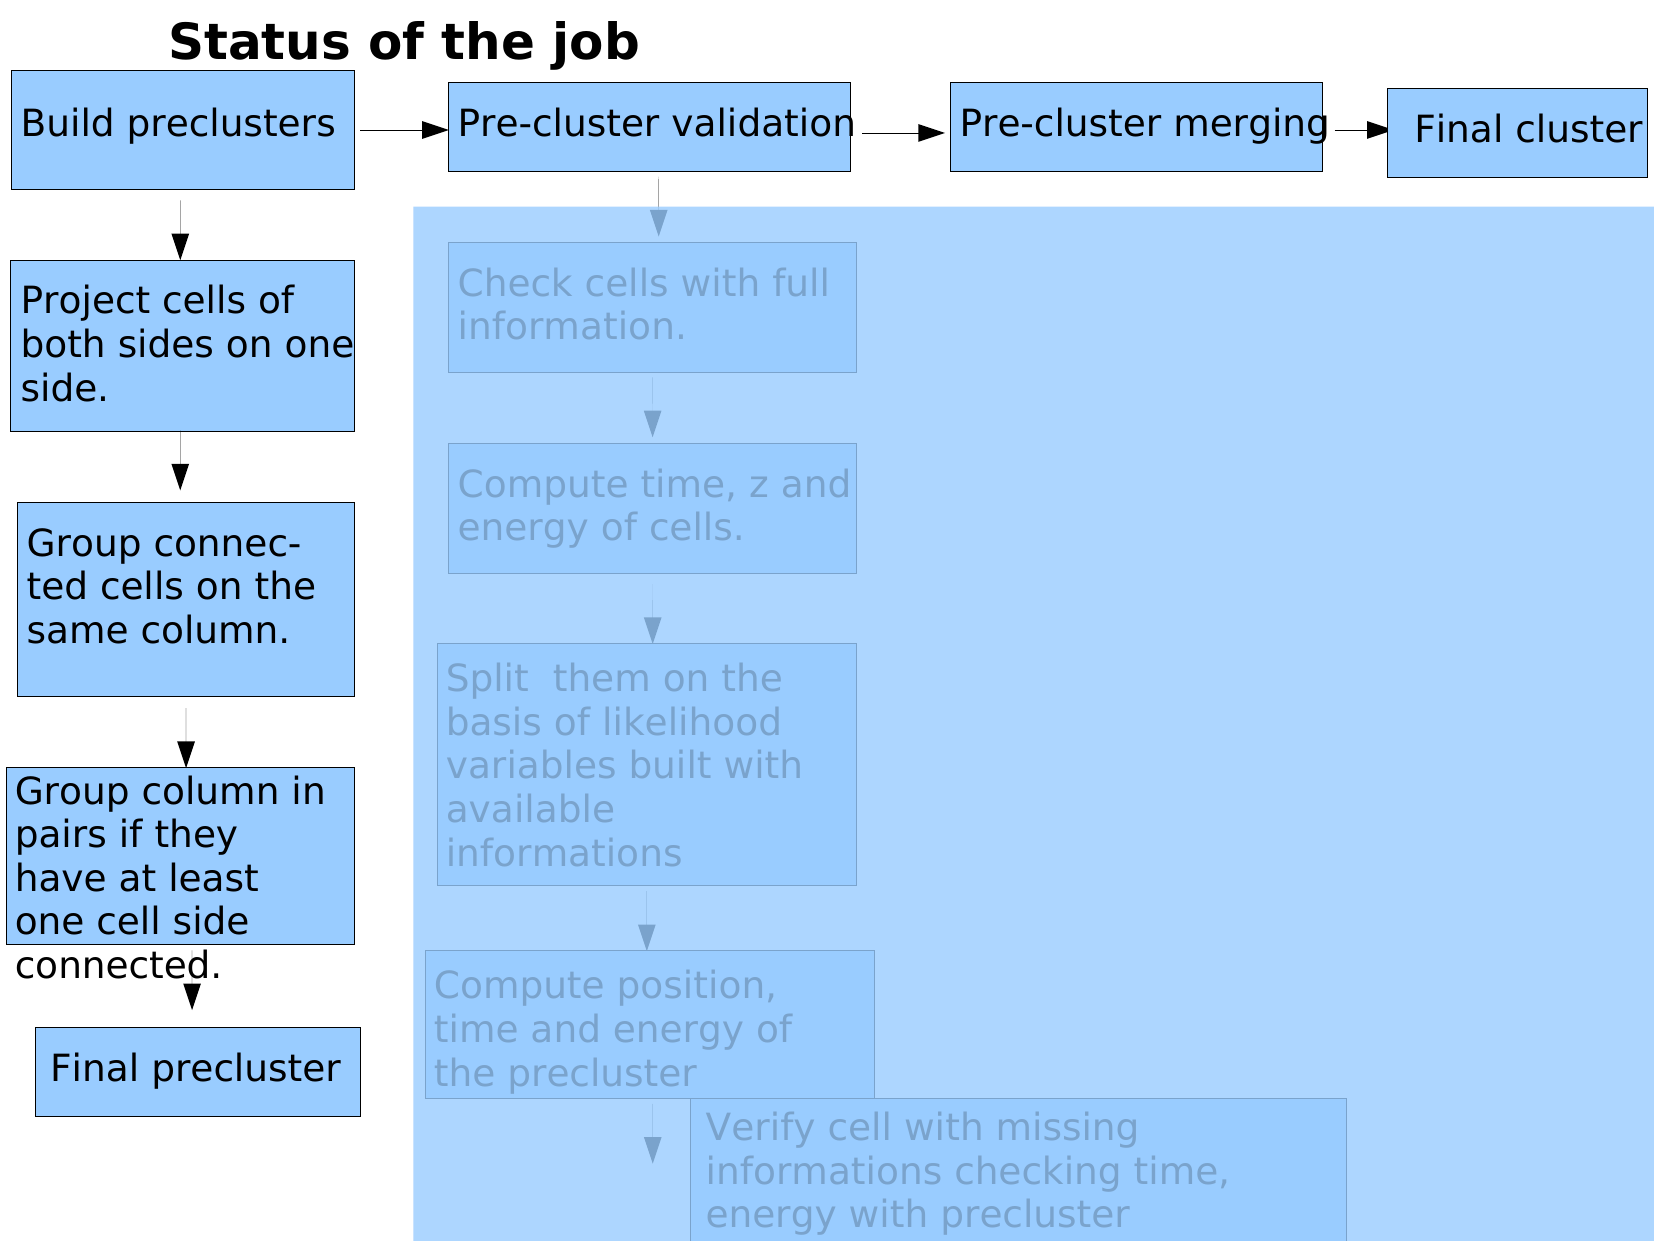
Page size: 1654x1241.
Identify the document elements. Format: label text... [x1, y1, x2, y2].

text_box Group column in pairs if they have at least one cell side connected. [0, 761, 355, 951]
text_box Final precluster [35, 1039, 378, 1098]
text_box [10, 418, 355, 432]
text_box [11, 70, 355, 94]
text_box [17, 660, 355, 697]
text_box Final cluster [1399, 100, 1654, 159]
text_box Pre-cluster validation [442, 94, 880, 153]
text_box [17, 502, 355, 513]
text_box Build preclusters [5, 94, 390, 153]
text_box [448, 153, 851, 172]
text_box [950, 153, 1323, 172]
text_box Project cells of both sides on one side. [5, 271, 384, 418]
text_box Status of the job [153, 6, 1477, 80]
text_box [413, 206, 1654, 1241]
text_box [448, 82, 851, 94]
text_box [1387, 88, 1648, 178]
text_box Pre-cluster merging [944, 94, 1382, 153]
text_box [950, 82, 1323, 94]
text_box [11, 153, 355, 190]
text_box [35, 1027, 361, 1039]
text_box [35, 1098, 361, 1117]
text_box Group connec-ted cells on the same column. [11, 513, 355, 660]
text_box [10, 260, 355, 271]
